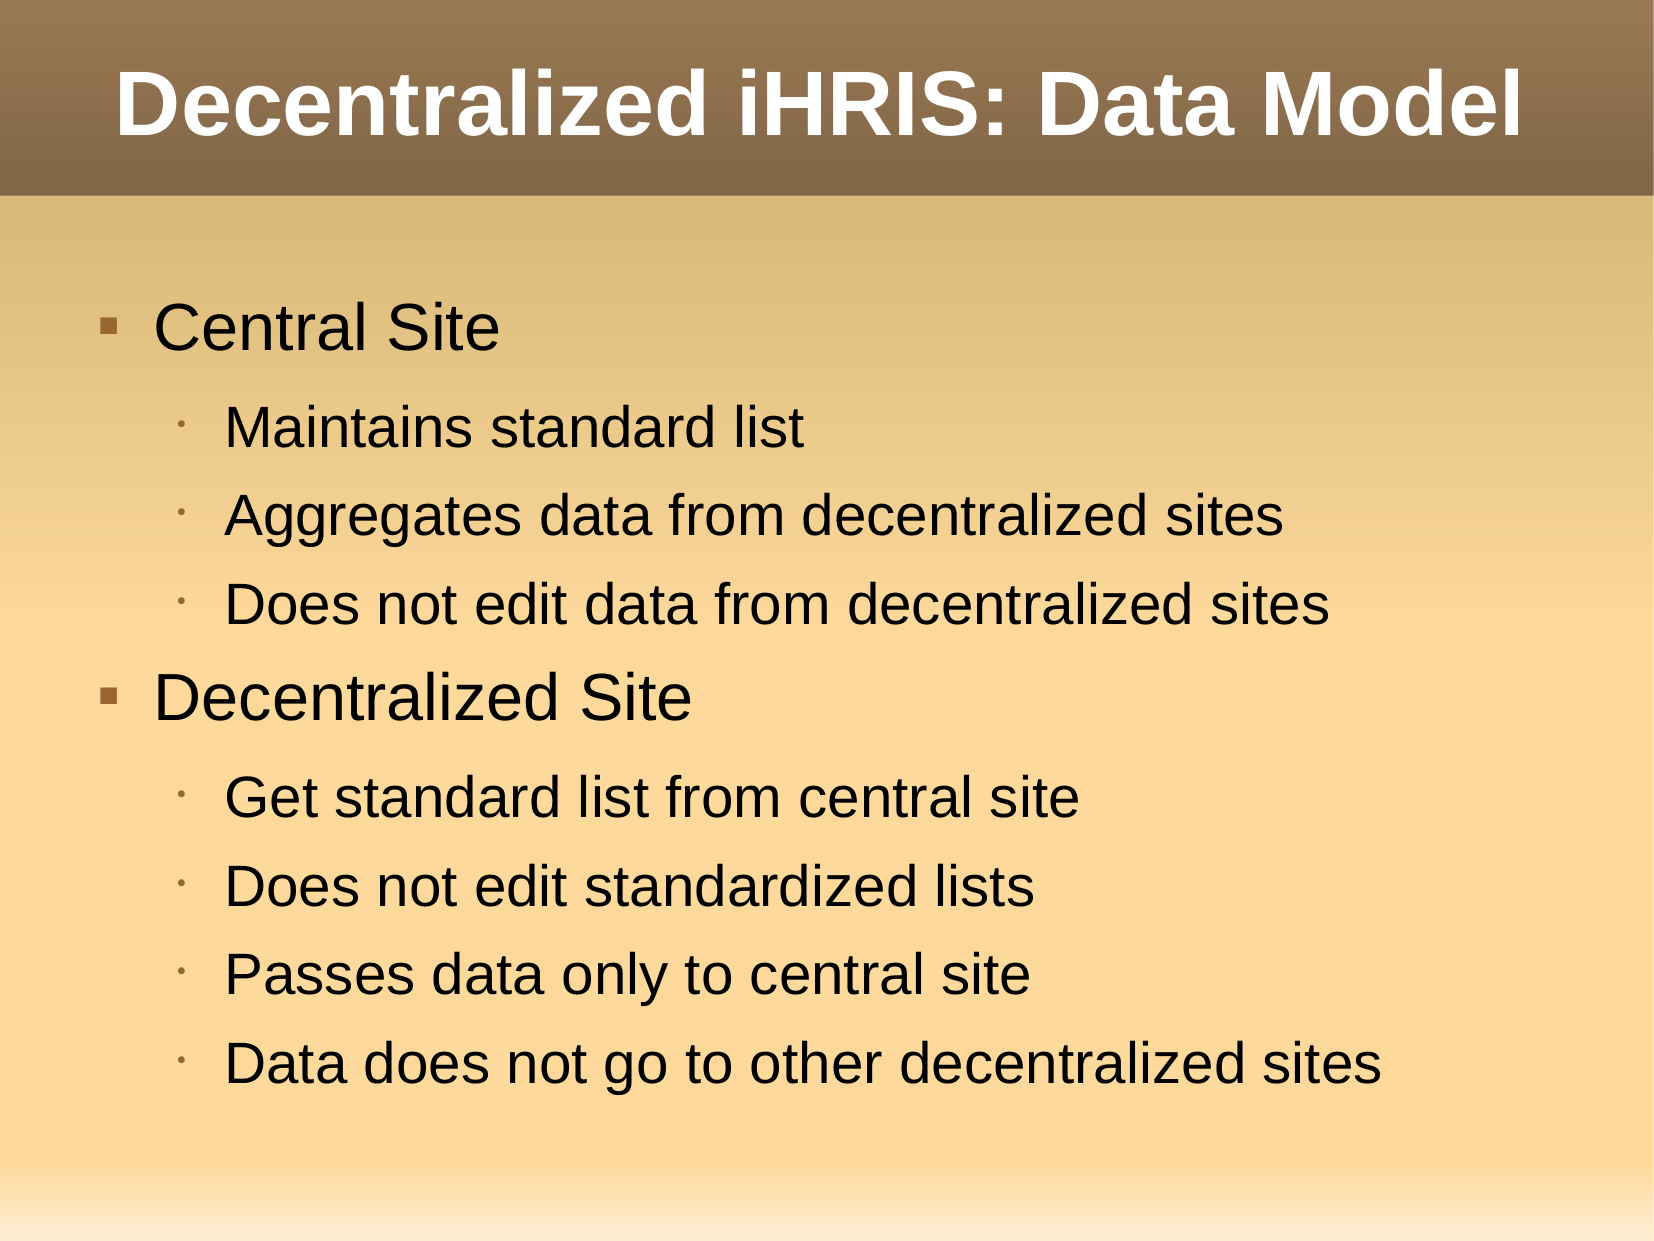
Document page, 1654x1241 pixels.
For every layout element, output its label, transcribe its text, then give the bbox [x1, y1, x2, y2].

picture [0, 0, 1654, 1241]
list Central Site Maintains standard list Aggregates data from decentralized sites Does not edit data from decentralized sites Decentralized Site Get standard list from central site Does not edit standardized lists Passes data only to central site Data does not go to other decentralized sites [82, 290, 1571, 1096]
title Decentralized iHRIS: Data Model [76, 7, 1565, 200]
